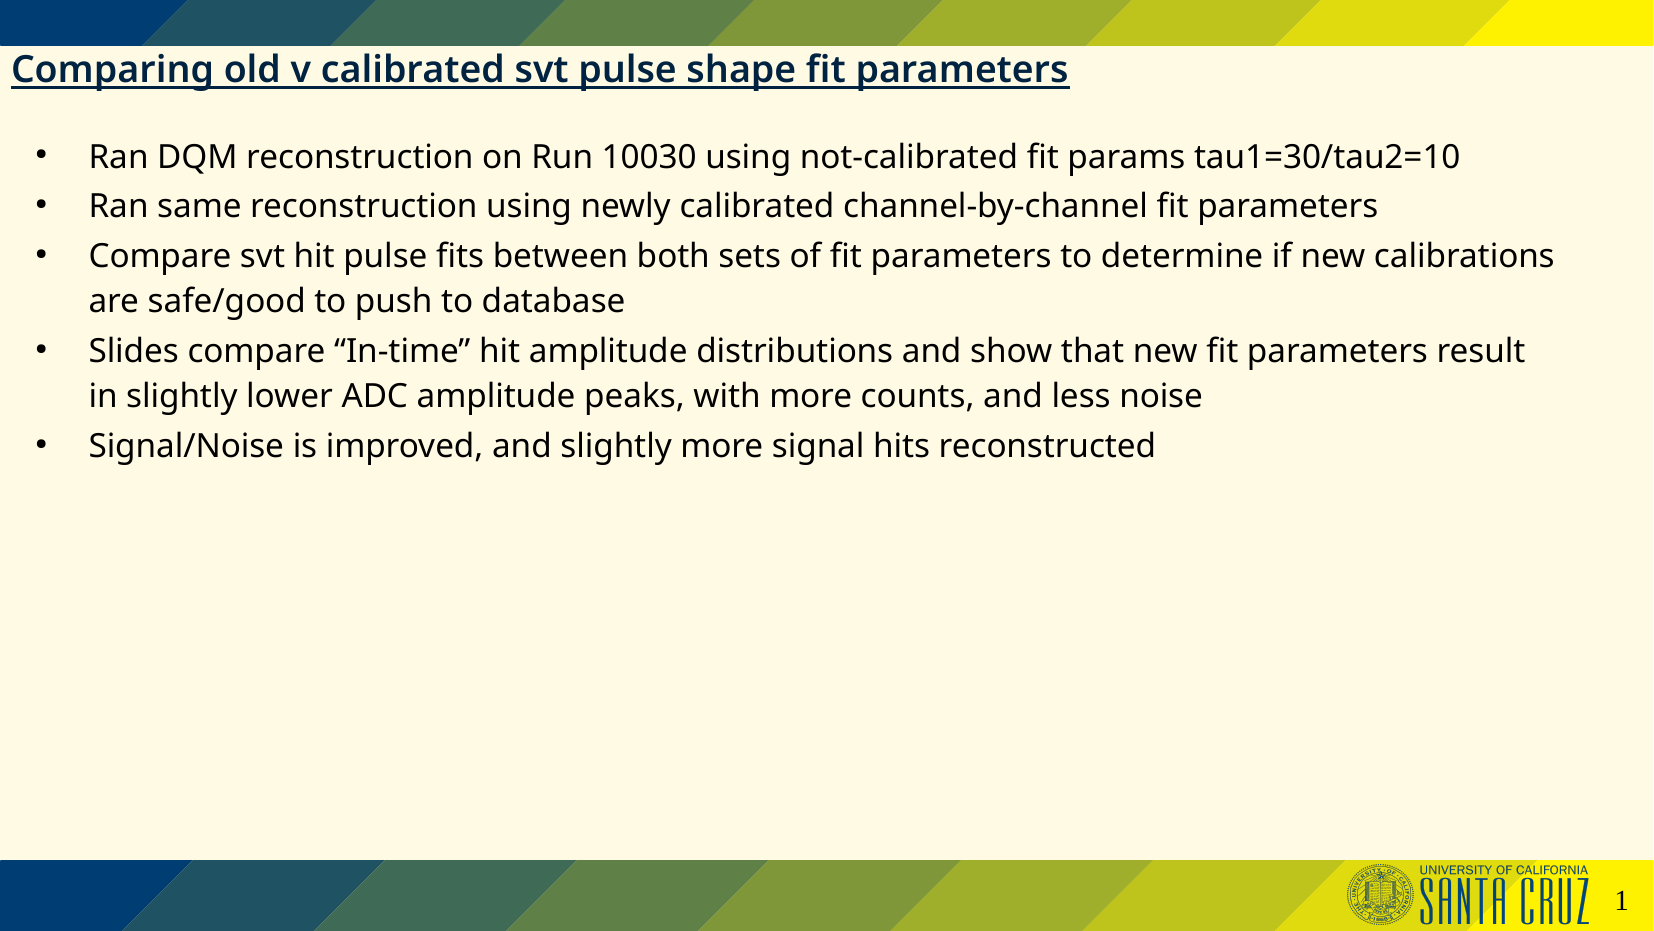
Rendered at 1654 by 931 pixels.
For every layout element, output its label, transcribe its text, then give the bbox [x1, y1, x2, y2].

list Ran DQM reconstruction on Run 10030 using not-calibrated fit params tau1=30/tau2=10 Ran same reconstruction using newly calibrated channel-by-channel fit parameters Compare svt hit pulse fits between both sets of fit parameters to determine if new calibrations are safe/good to push to database Slides compare “In-time” hit amplitude distributions and show that new fit parameters result in slightly lower ADC amplitude peaks, with more counts, and less noise Signal/Noise is improved, and slightly more signal hits reconstructed [17, 132, 1561, 784]
picture [1347, 864, 1589, 925]
title Comparing old v calibrated svt pulse shape fit parameters [11, 19, 1276, 117]
